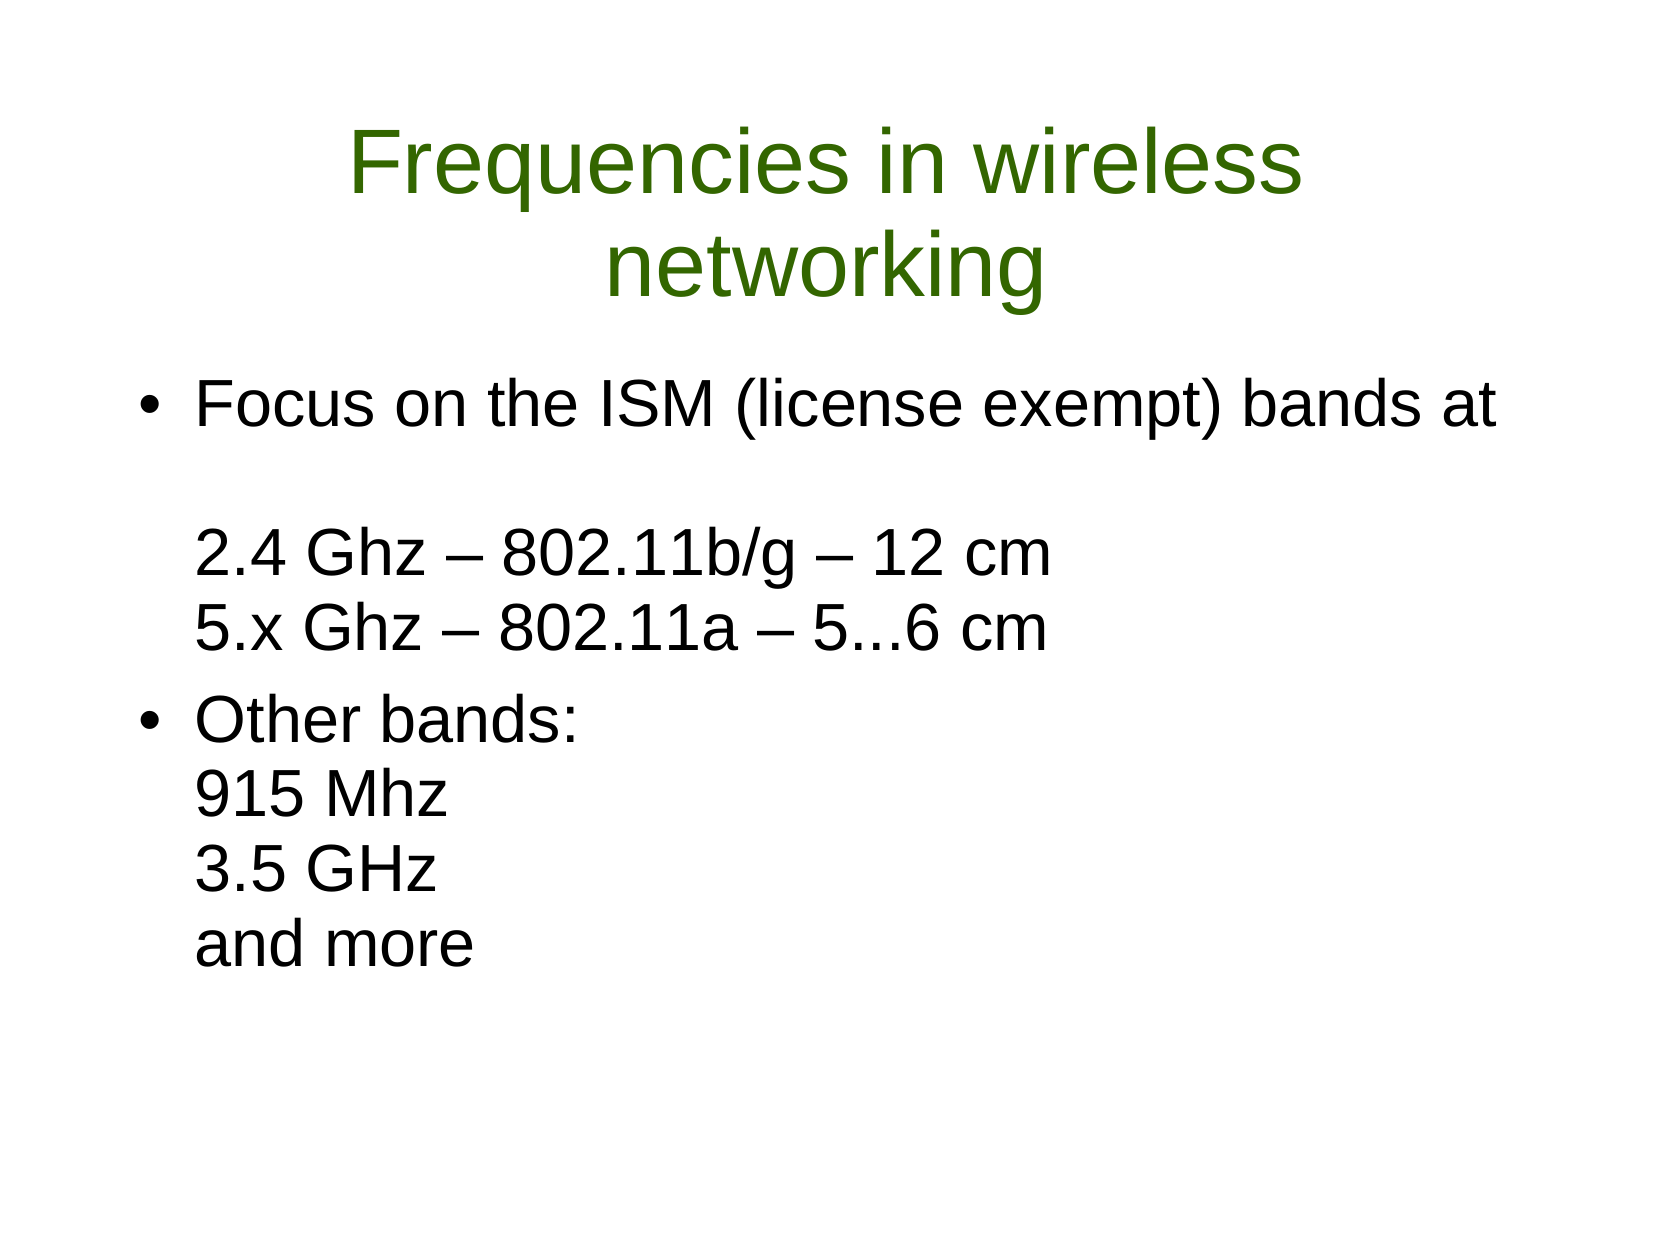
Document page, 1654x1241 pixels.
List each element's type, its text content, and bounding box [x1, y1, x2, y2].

list Focus on the ISM (license exempt) bands at 2.4 Ghz – 802.11b/g – 12 cm 5.x Ghz – 802.11a – 5...6 cm Other bands: 915 Mhz 3.5 GHz and more [123, 358, 1530, 1103]
title Frequencies in wireless networking [123, 87, 1530, 340]
